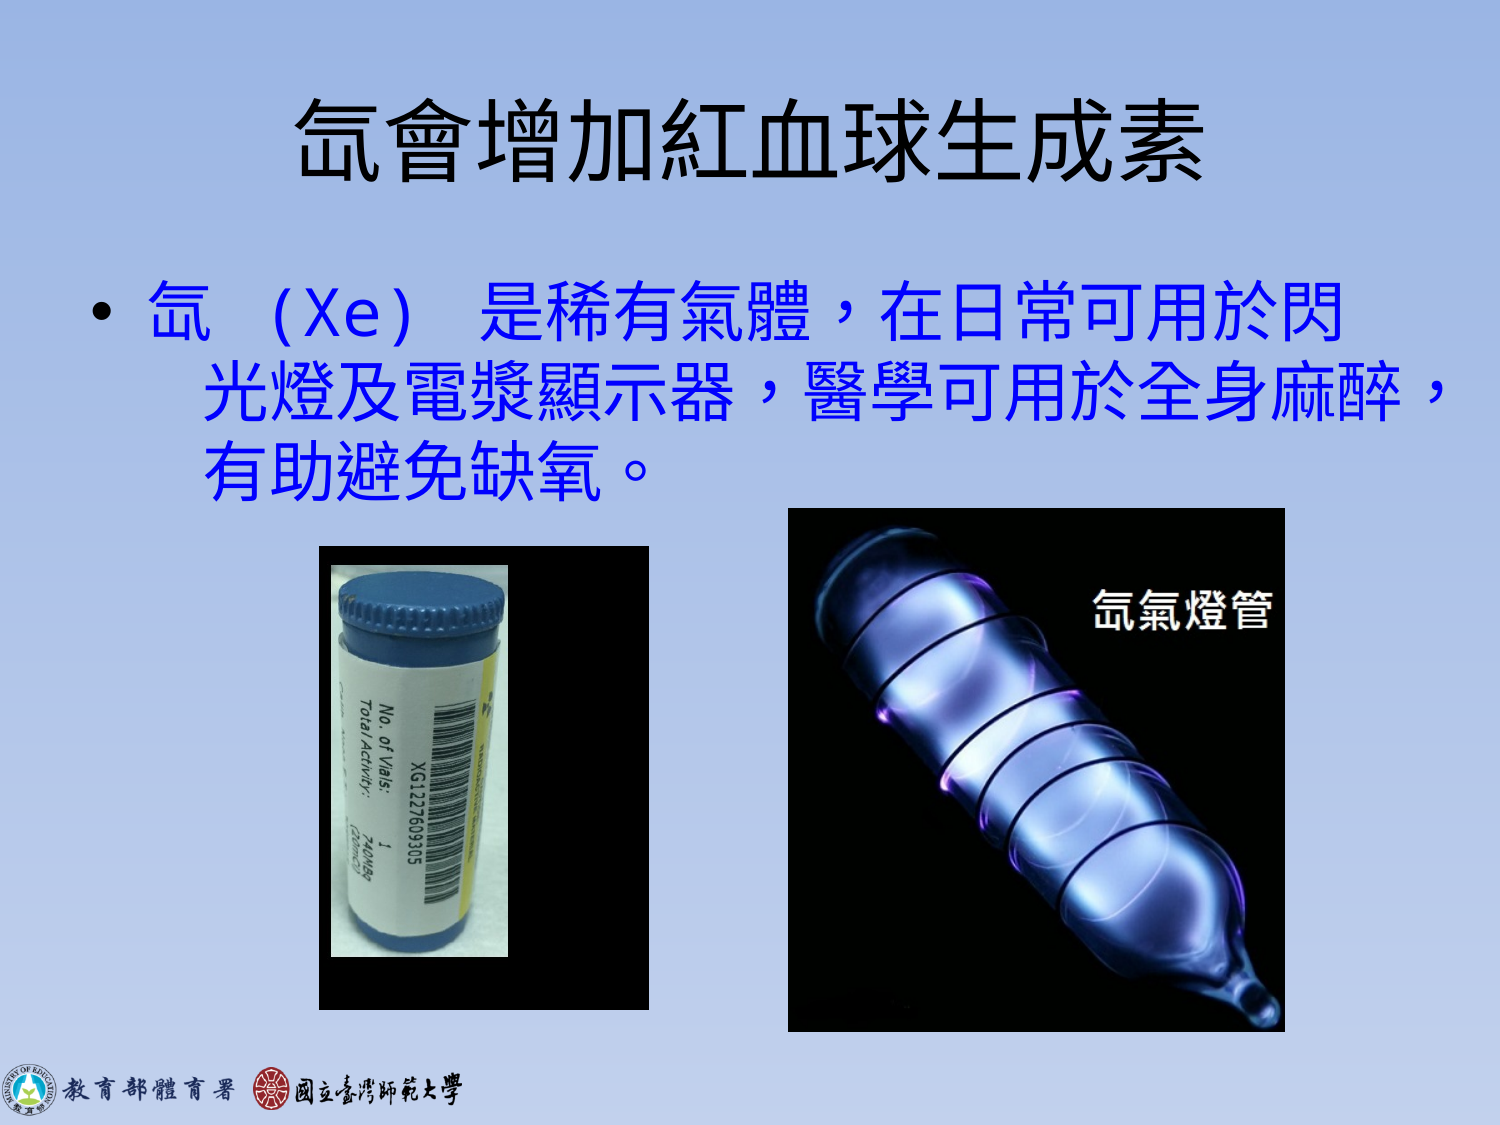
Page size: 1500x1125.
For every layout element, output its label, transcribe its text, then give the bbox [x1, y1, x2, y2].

picture [319, 546, 649, 1010]
title 氙會增加紅血球生成素 [75, 45, 1426, 233]
list 氙 (Xe) 是稀有氣體，在日常可用於閃光燈及電漿顯示器，醫學可用於全身麻醉，有助避免缺氧。 [75, 262, 1426, 1005]
picture [788, 508, 1285, 1032]
